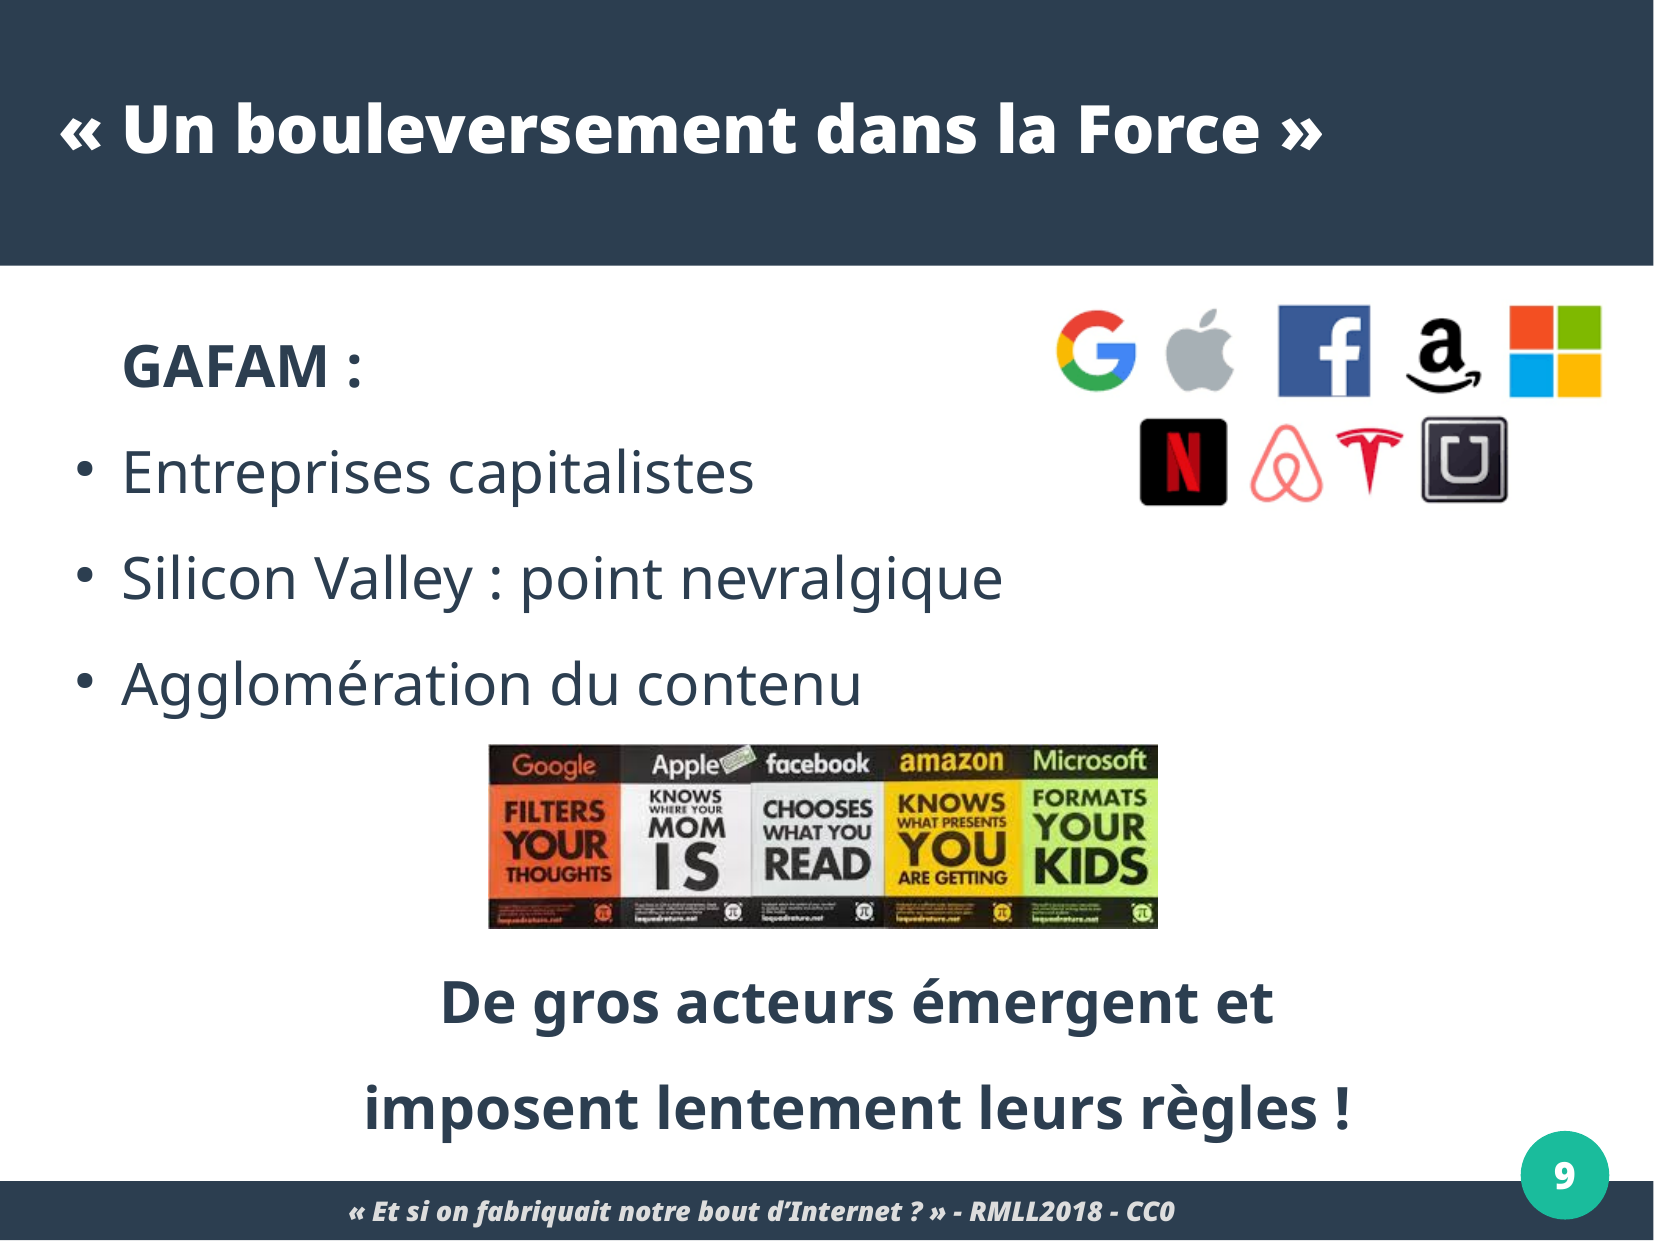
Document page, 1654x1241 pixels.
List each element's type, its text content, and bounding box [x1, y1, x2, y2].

list GAFAM : Entreprises capitalistes Silicon Valley : point nevralgique Agglomération du contenu De gros acteurs émergent et imposent lentement leurs règles ! [59, 324, 1595, 1152]
picture [488, 744, 1158, 929]
picture [1051, 292, 1607, 515]
title « Un bouleversement dans la Force » [59, 49, 1595, 207]
